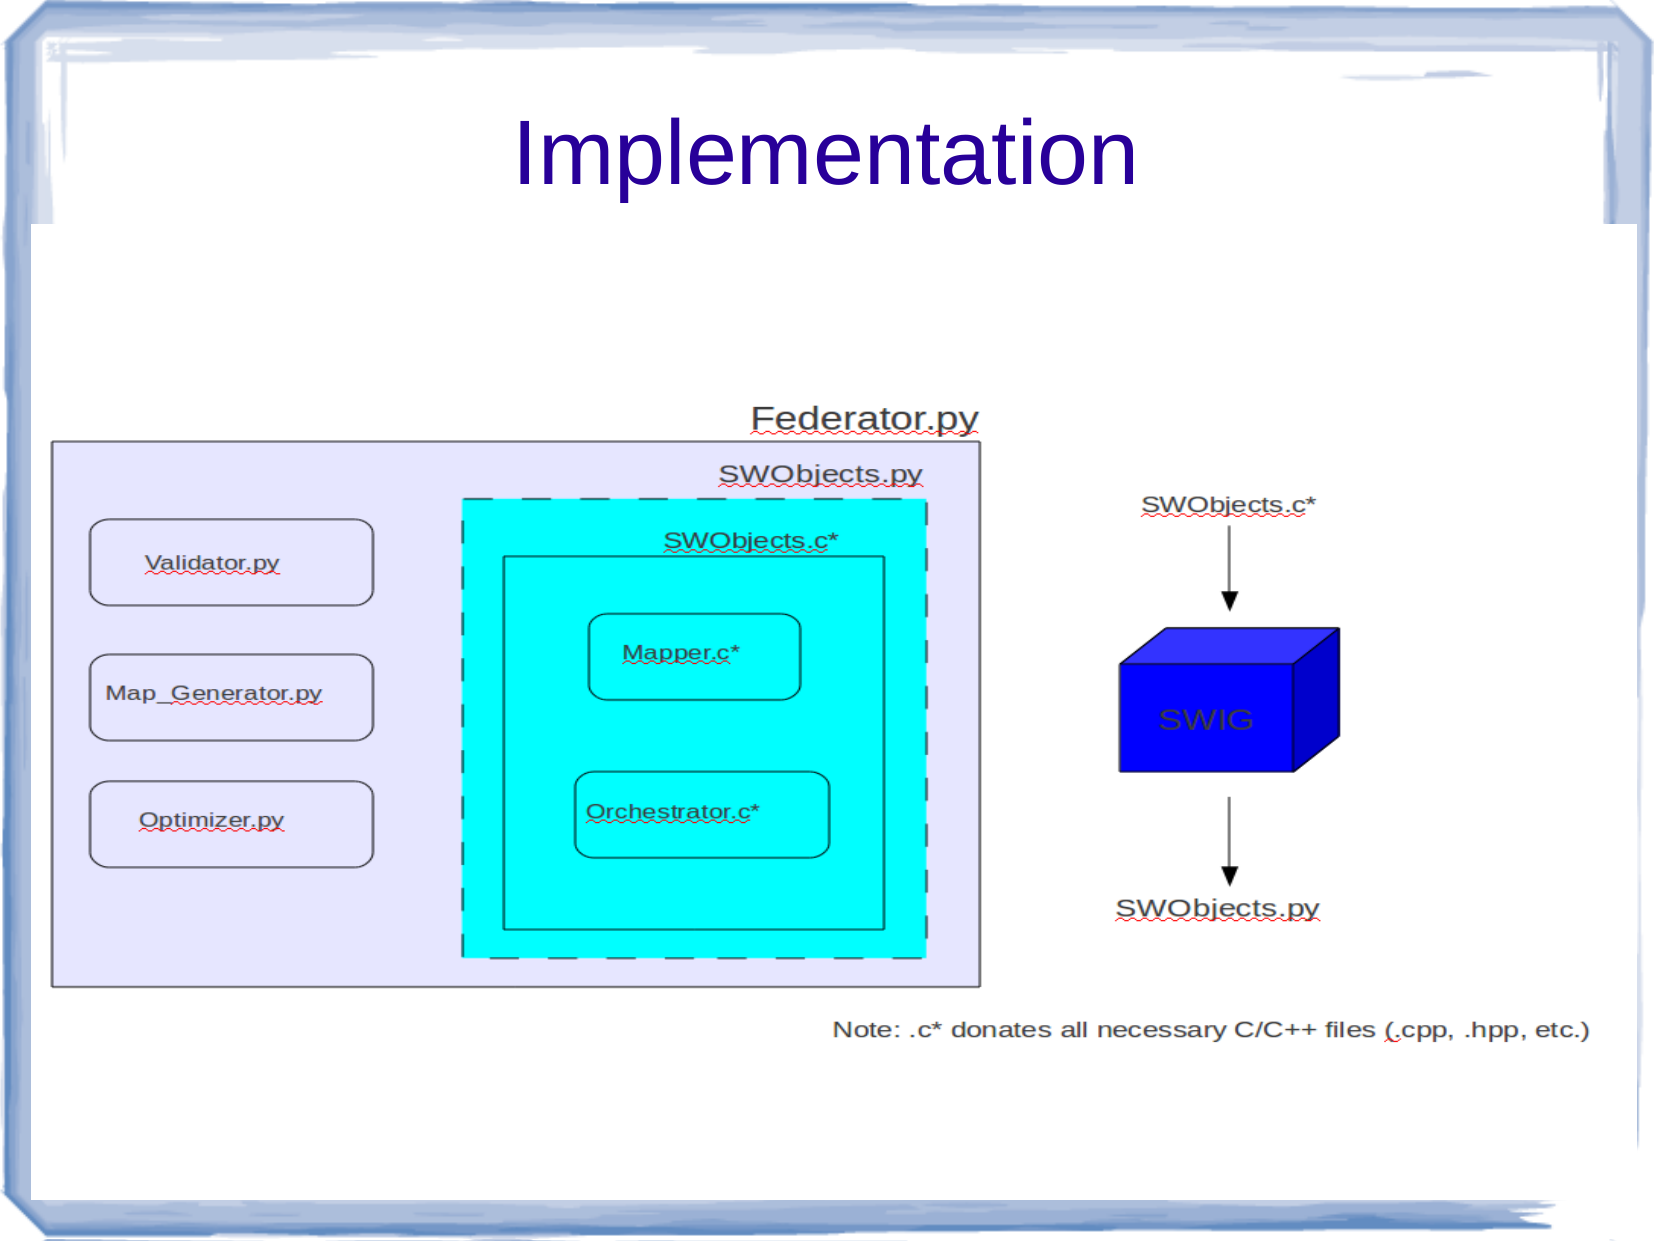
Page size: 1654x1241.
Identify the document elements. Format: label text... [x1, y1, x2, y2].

picture [0, 0, 1654, 1241]
title Implementation [82, 49, 1571, 224]
